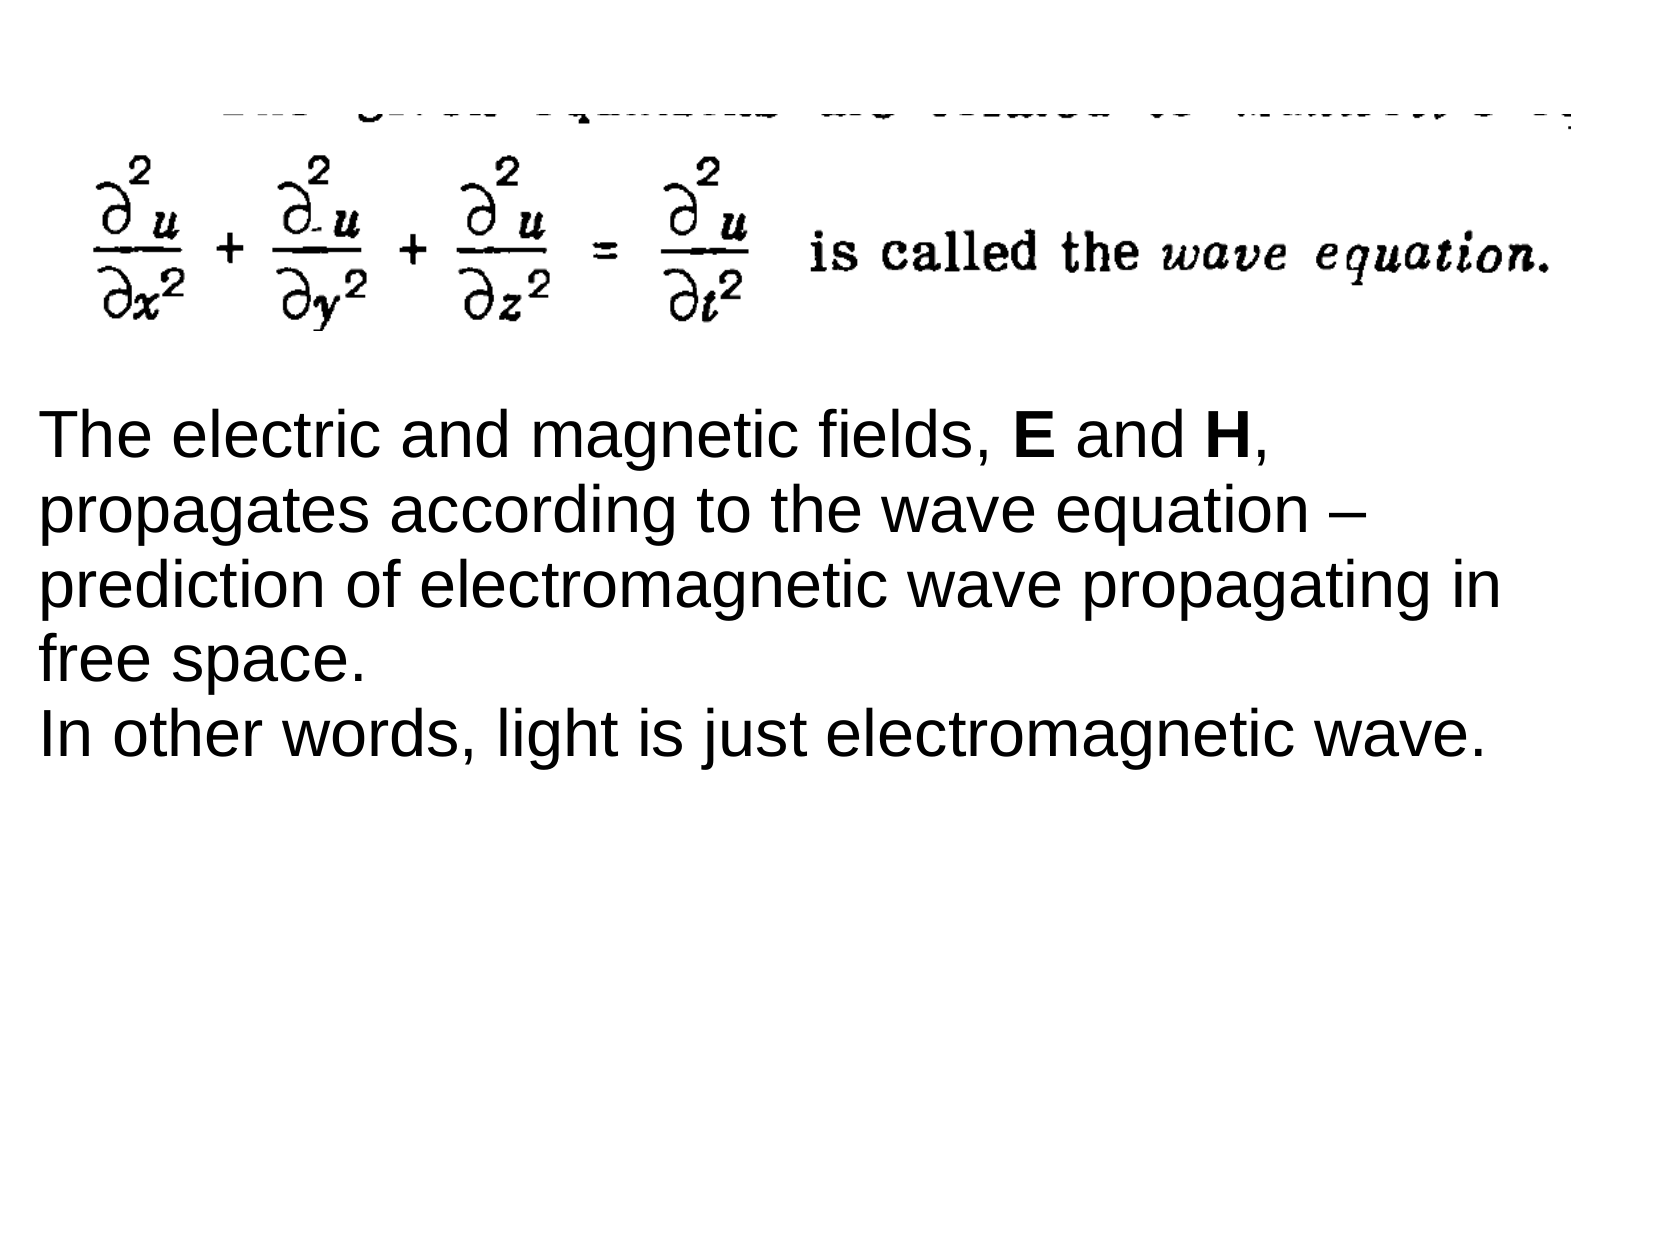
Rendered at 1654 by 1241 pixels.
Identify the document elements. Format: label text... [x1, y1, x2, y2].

text_box The electric and magnetic fields, E and H, propagates according to the wave equation – prediction of electromagnetic wave propagating in free space. In other words, light is just electromagnetic wave. [23, 389, 1560, 779]
picture [59, 114, 1571, 331]
